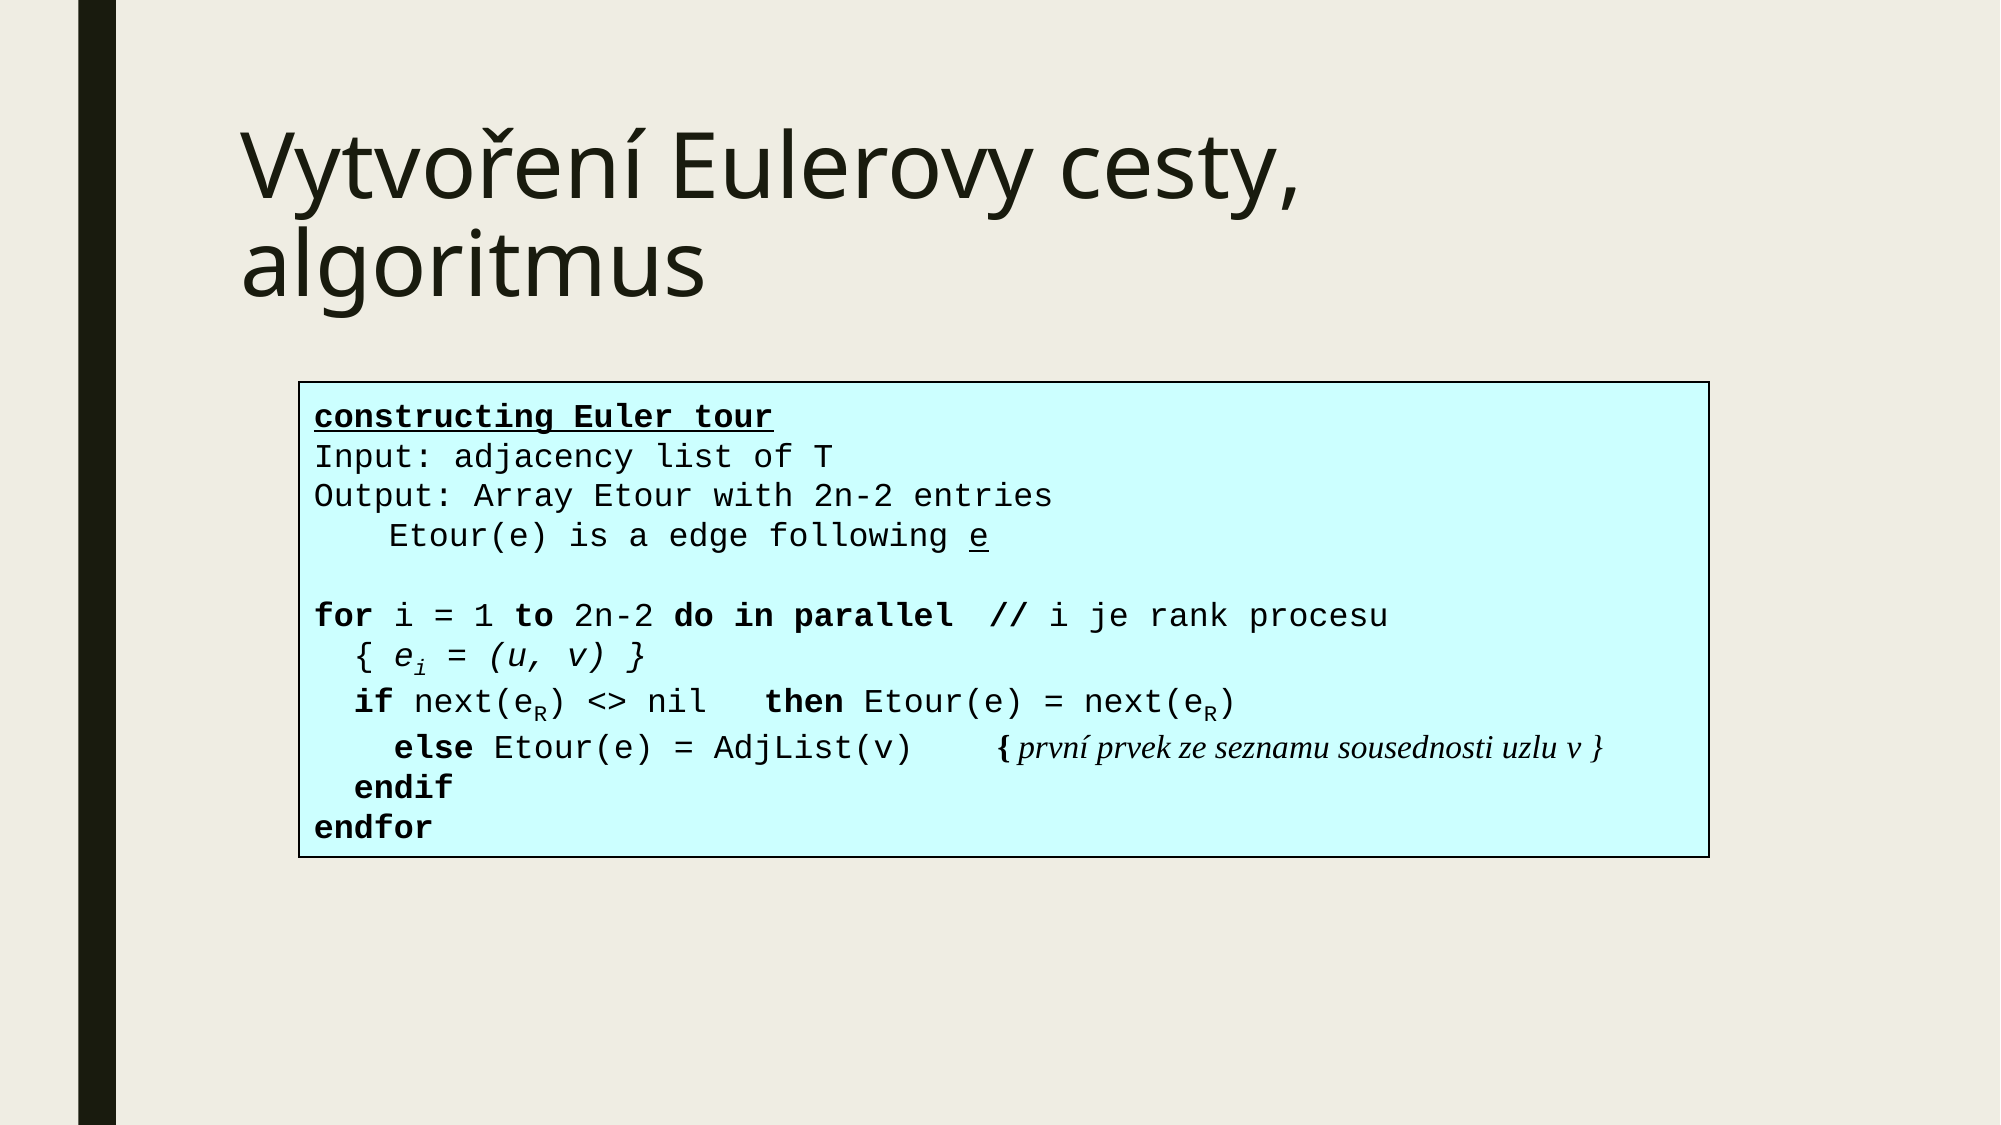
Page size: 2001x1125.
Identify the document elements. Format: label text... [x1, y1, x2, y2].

text_box constructing Euler tour Input: adjacency list of T Output: Array Etour with 2n-2 entries Etour(e) is a edge following e for i = 1 to 2n-2 do in parallel // i je rank procesu { ei = (u, v) } if next(eR) <> nil then Etour(e) = next(eR) else Etour(e) = AdjList(v) { první prvek ze seznamu sousednosti uzlu v } endif endfor [299, 382, 1709, 857]
title Vytvoření Eulerovy cesty, algoritmus [225, 112, 1801, 357]
